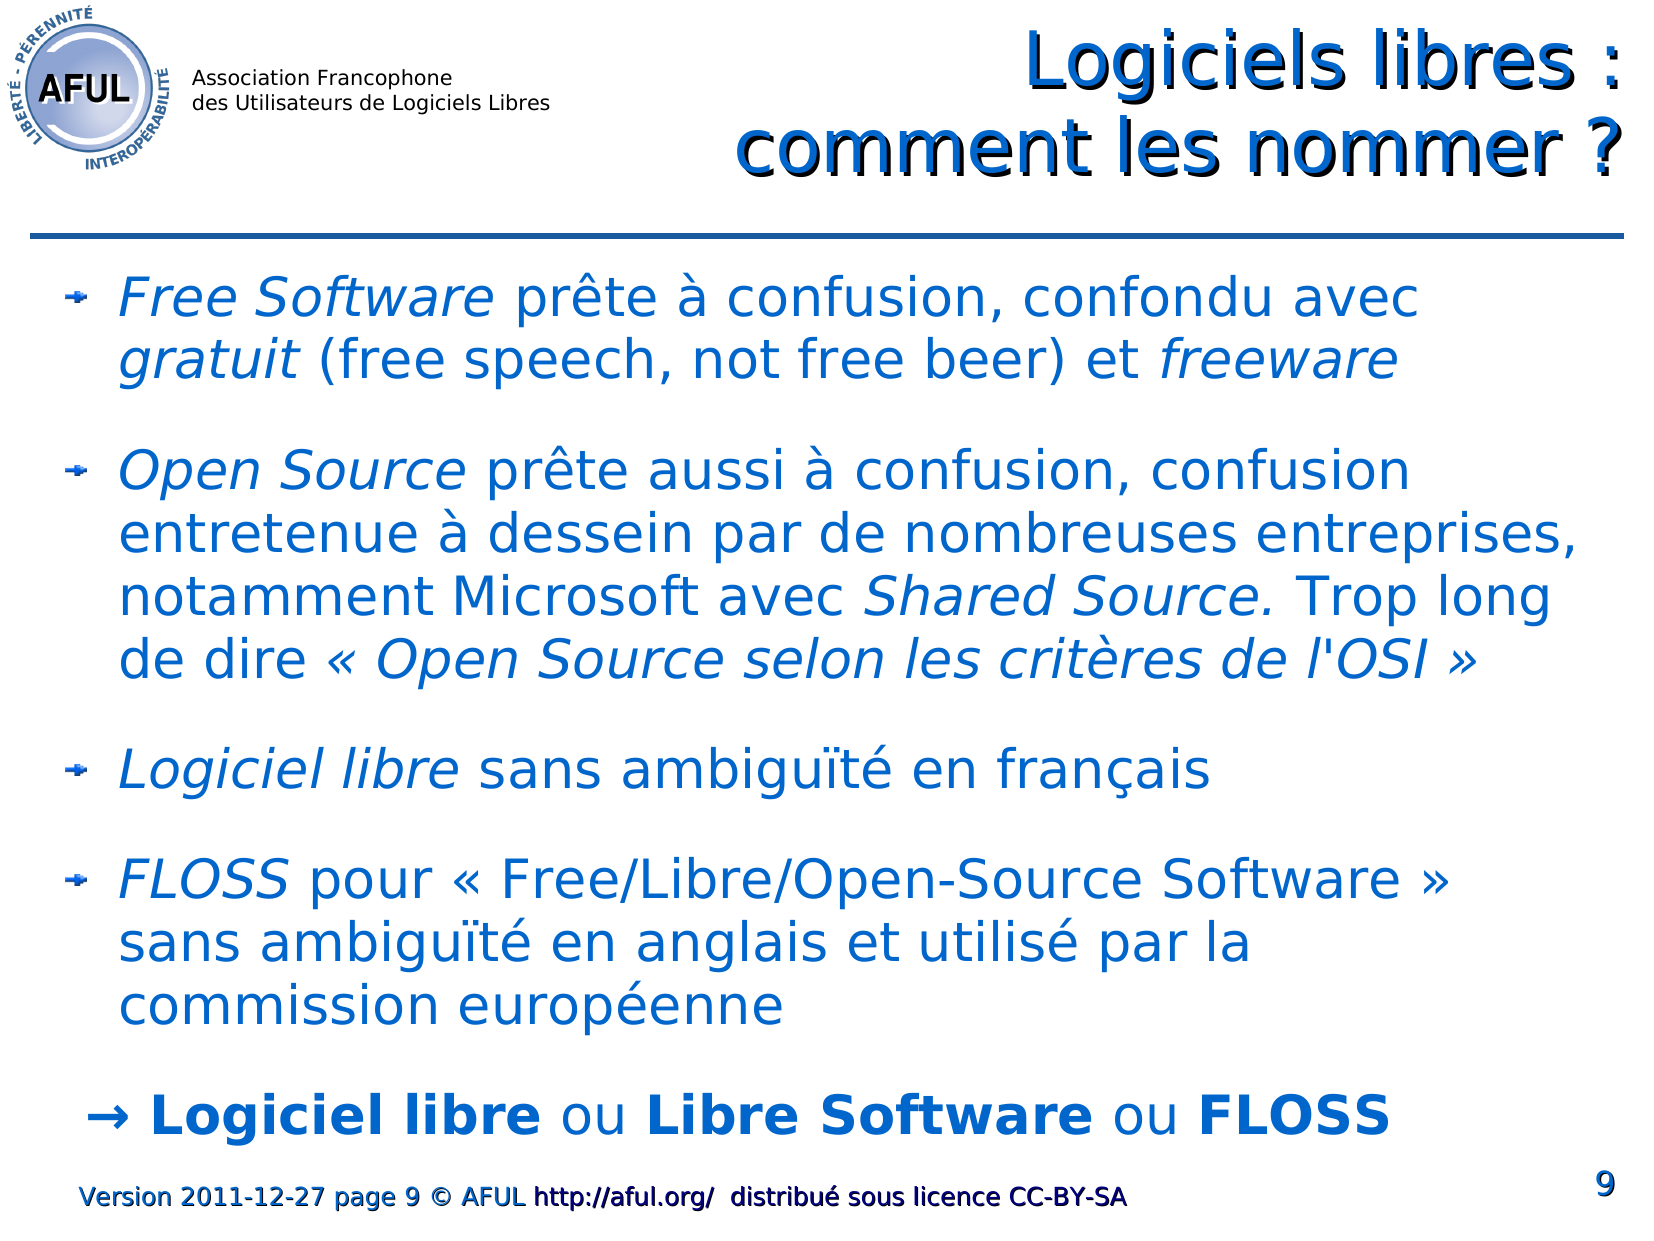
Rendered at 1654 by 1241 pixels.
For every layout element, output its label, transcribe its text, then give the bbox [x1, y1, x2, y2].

list Free Software prête à confusion, confondu avec gratuit (free speech, not free beer) et freeware Open Source prête aussi à confusion, confusion entretenue à dessein par de nombreuses entreprises, notamment Microsoft avec Shared Source. Trop long de dire « Open Source selon les critères de l'OSI » Logiciel libre sans ambiguïté en français FLOSS pour « Free/Libre/Open-Source Software » sans ambiguïté en anglais et utilisé par la commission européenne → Logiciel libre ou Libre Software ou FLOSS [47, 265, 1595, 1211]
title Logiciels libres : comment les nommer ? [501, 0, 1625, 207]
picture [0, 0, 178, 178]
